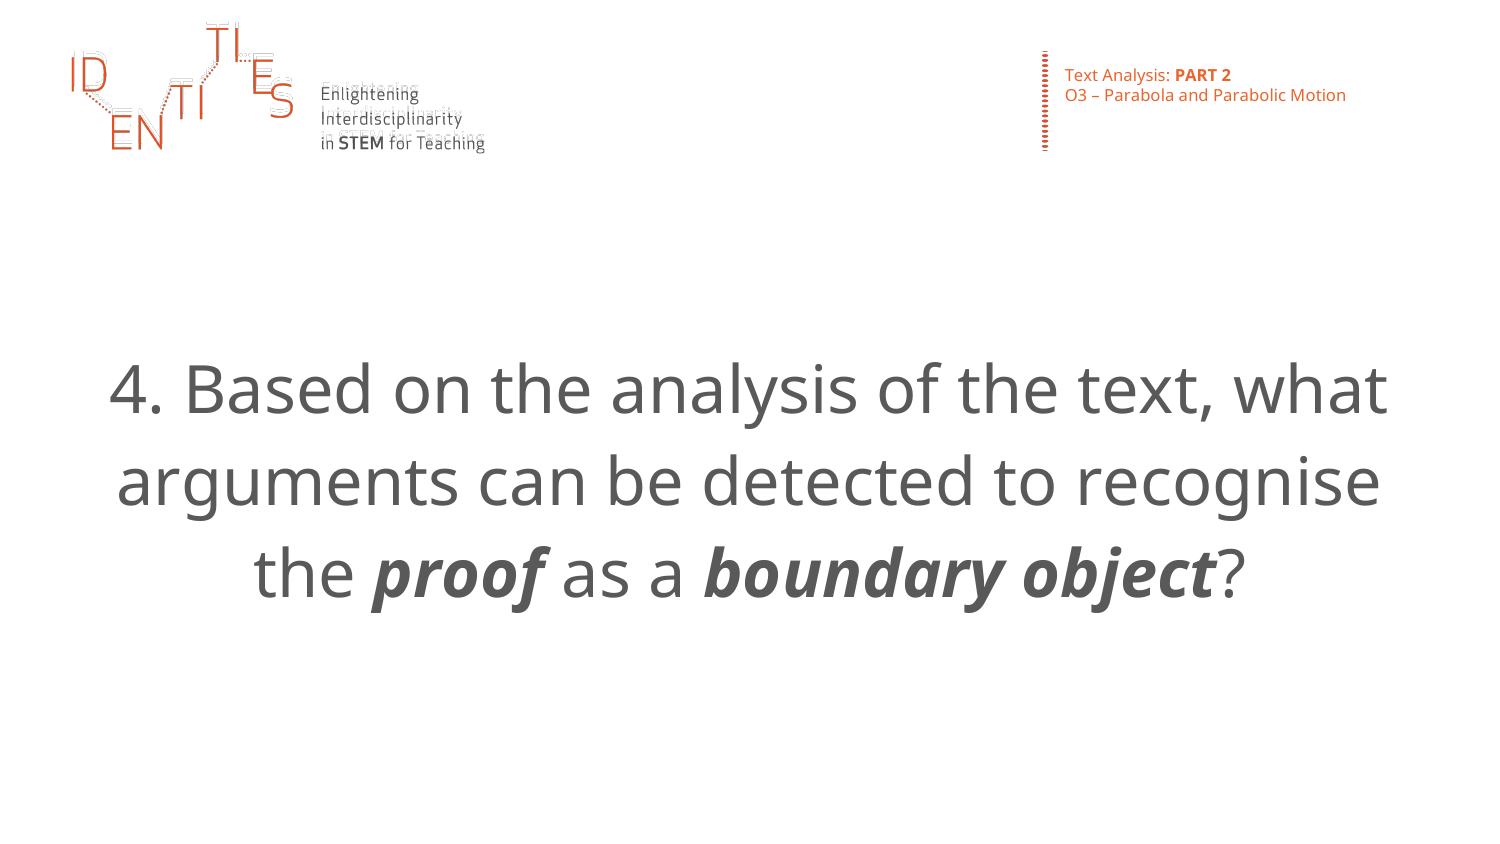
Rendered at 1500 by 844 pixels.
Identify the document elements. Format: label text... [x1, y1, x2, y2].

picture [1042, 51, 1051, 151]
text_box Text Analysis: PART 2 O3 – Parabola and Parabolic Motion [1051, 57, 1472, 113]
picture [71, 18, 485, 157]
text_box 4. Based on the analysis of the text, what arguments can be detected to recognise the proof as a boundary object? [94, 328, 1406, 709]
